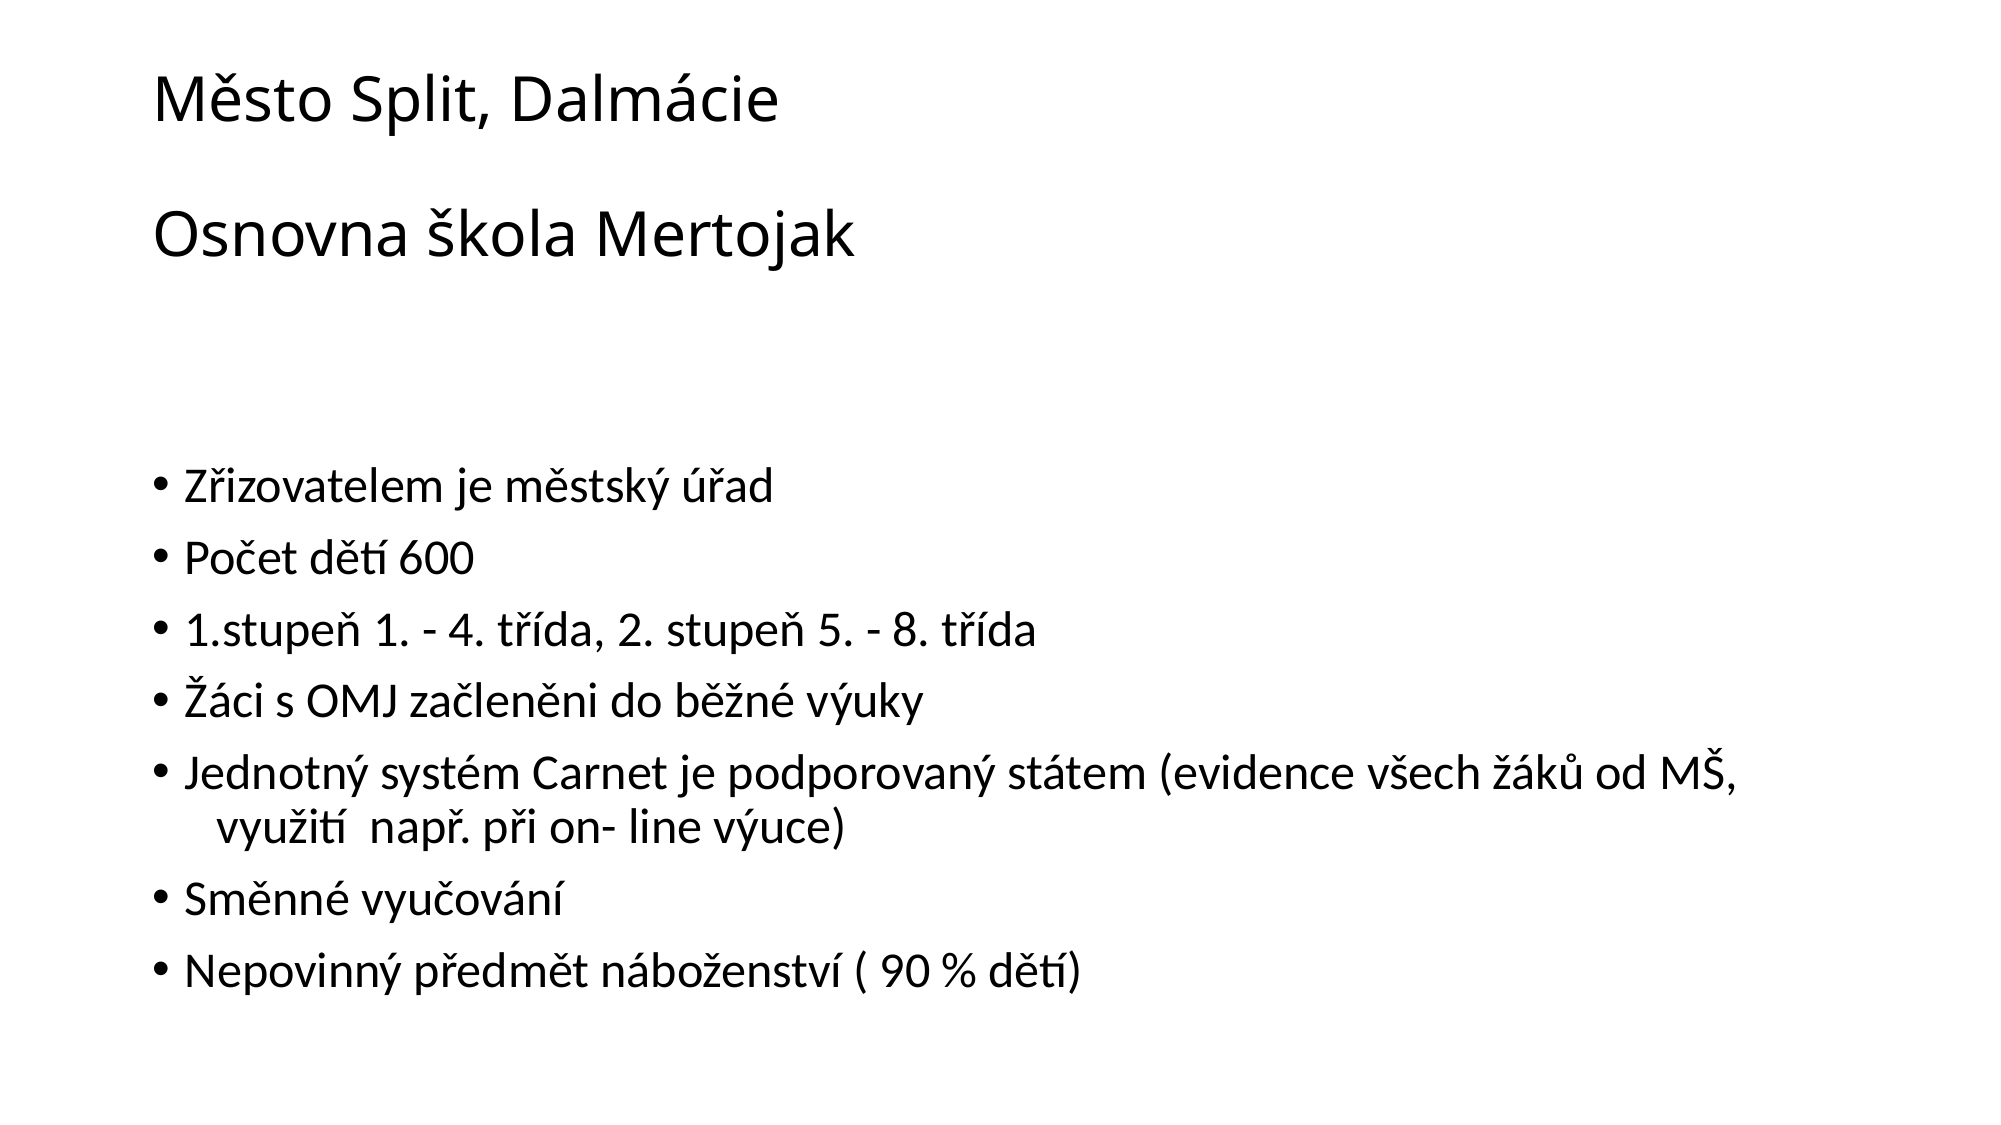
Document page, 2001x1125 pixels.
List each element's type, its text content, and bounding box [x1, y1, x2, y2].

title Město Split, Dalmácie Osnovna škola Mertojak [137, 59, 1863, 278]
list Zřizovatelem je městský úřad Počet dětí 600 1.stupeň 1. - 4. třída, 2. stupeň 5. - 8. třída Žáci s OMJ začleněni do běžné výuky Jednotný systém Carnet je podporovaný státem (evidence všech žáků od MŠ, využití např. při on- line výuce) Směnné vyučování Nepovinný předmět náboženství ( 90 % dětí) [137, 299, 1863, 1014]
